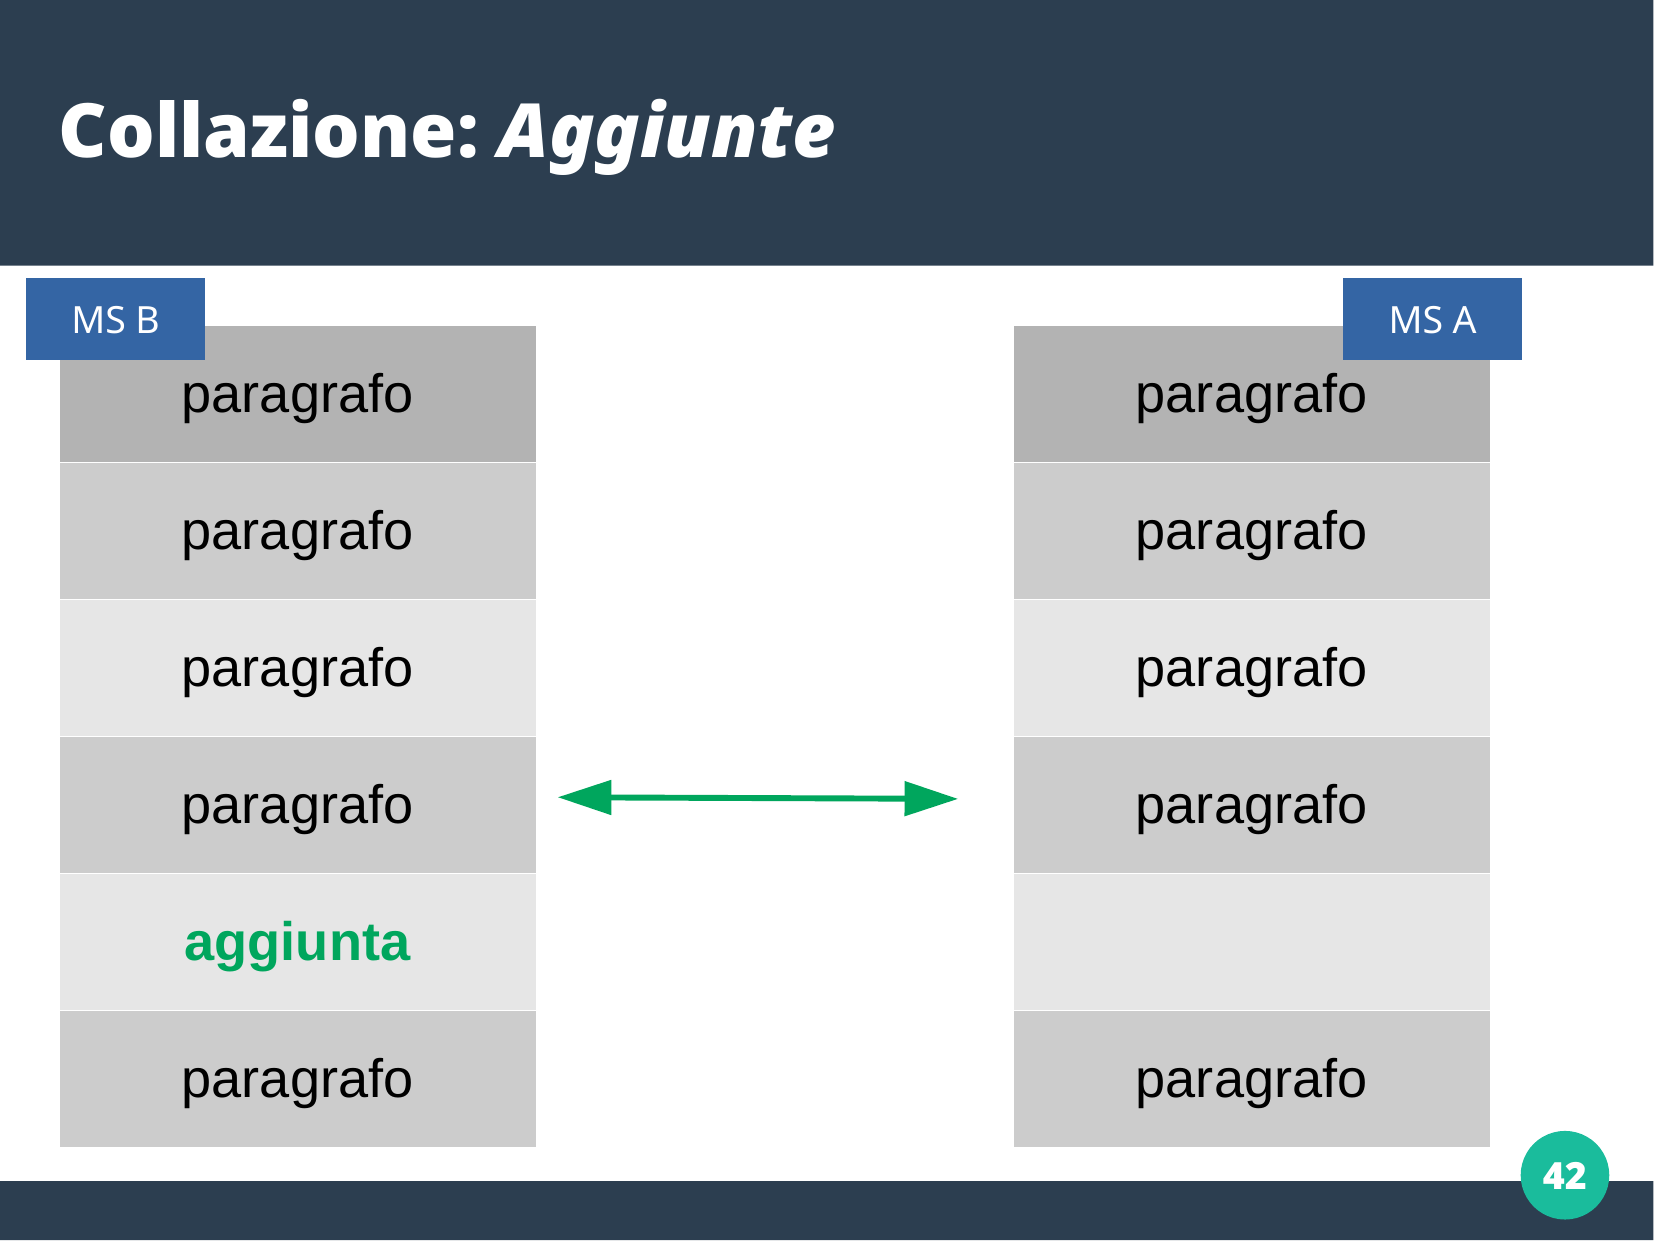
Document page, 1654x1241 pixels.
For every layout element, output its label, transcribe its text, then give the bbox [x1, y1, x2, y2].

table_header paragrafo [60, 326, 536, 462]
table_cell aggiunta [60, 874, 536, 1010]
table_cell [537, 463, 1013, 599]
table_cell paragrafo [60, 1011, 536, 1147]
table_cell [537, 600, 1013, 736]
table_cell paragrafo [60, 600, 536, 736]
table_cell [537, 874, 1013, 1010]
text_box MS A [1343, 278, 1522, 360]
table_header paragrafo [1014, 326, 1490, 462]
table_cell paragrafo [1014, 463, 1490, 599]
table_cell paragrafo [60, 737, 536, 873]
table_cell paragrafo [1014, 737, 1490, 873]
table_header [537, 326, 1013, 462]
table_cell paragrafo [1014, 600, 1490, 736]
table_cell [537, 1011, 1013, 1147]
table_cell [537, 737, 1013, 873]
text_box MS B [26, 278, 205, 360]
table_cell paragrafo [1014, 1011, 1490, 1147]
table_cell paragrafo [60, 463, 536, 599]
table_cell [1014, 874, 1490, 1010]
title Collazione: Aggiunte [59, 49, 1595, 207]
